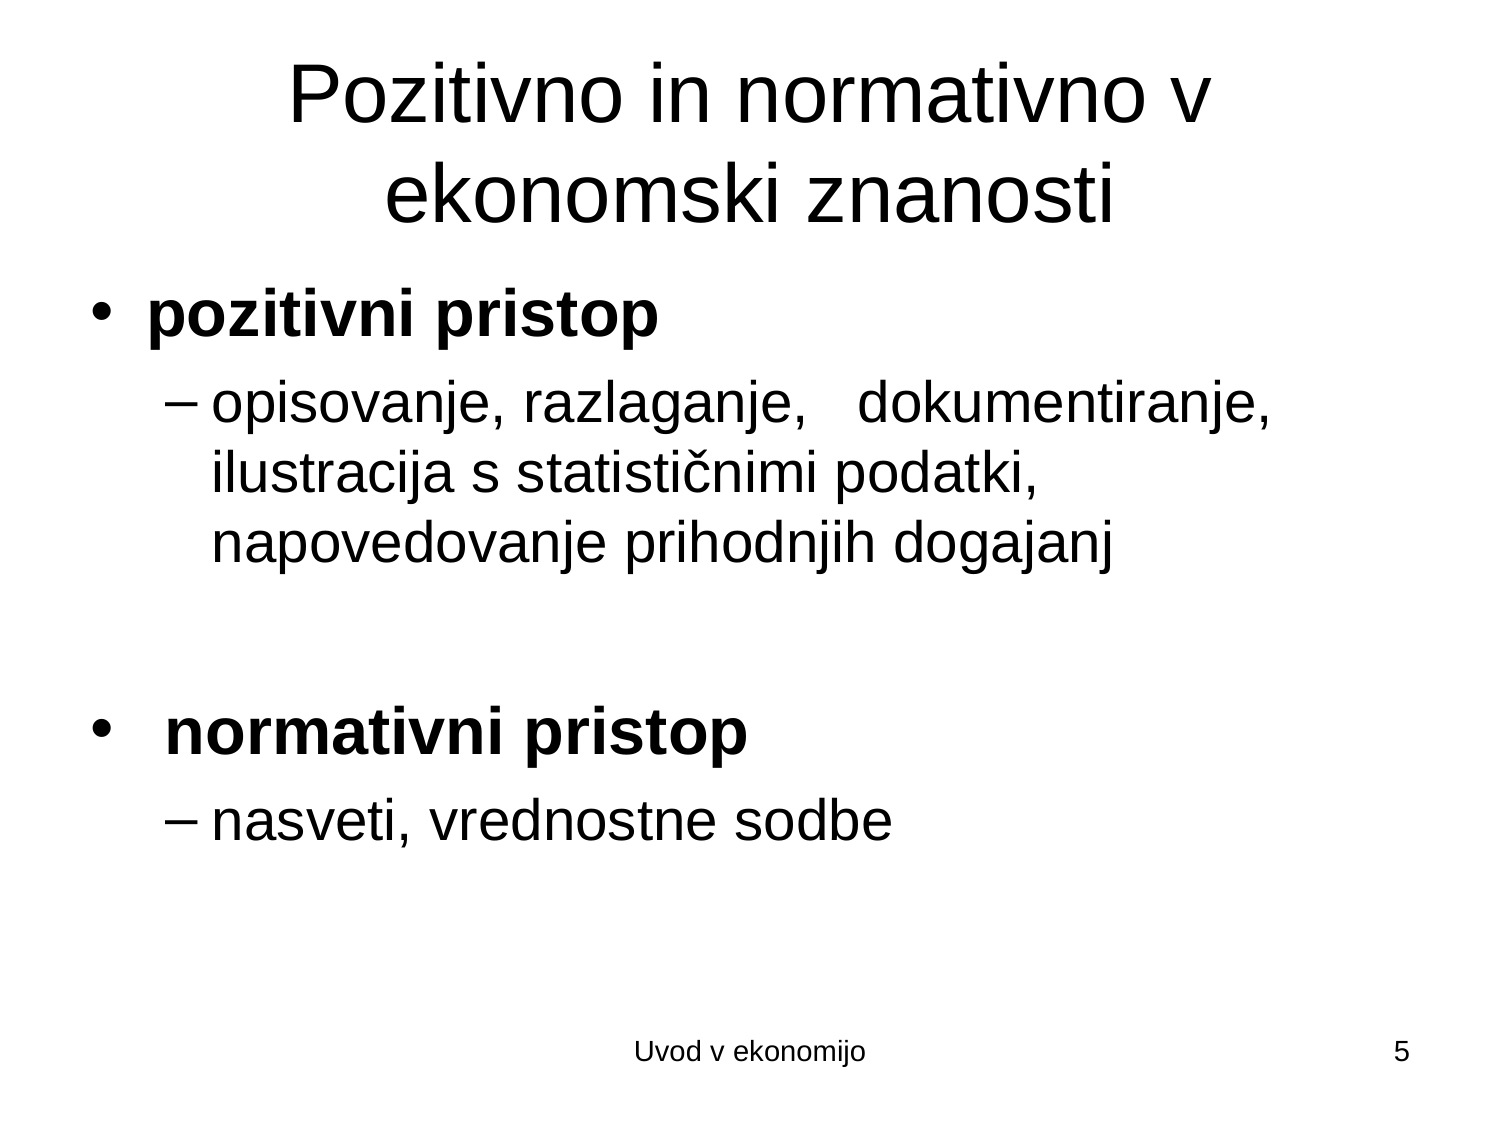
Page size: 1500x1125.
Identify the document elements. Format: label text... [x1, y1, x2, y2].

title Pozitivno in normativno v ekonomski znanosti [75, 31, 1426, 247]
text_box <number> [1074, 1024, 1426, 1103]
list pozitivni pristop opisovanje, razlaganje, dokumentiranje, ilustracija s statističnimi podatki, napovedovanje prihodnjih dogajanj normativni pristop nasveti, vrednostne sodbe [75, 262, 1426, 1006]
text_box Uvod v ekonomijo [512, 1024, 988, 1103]
